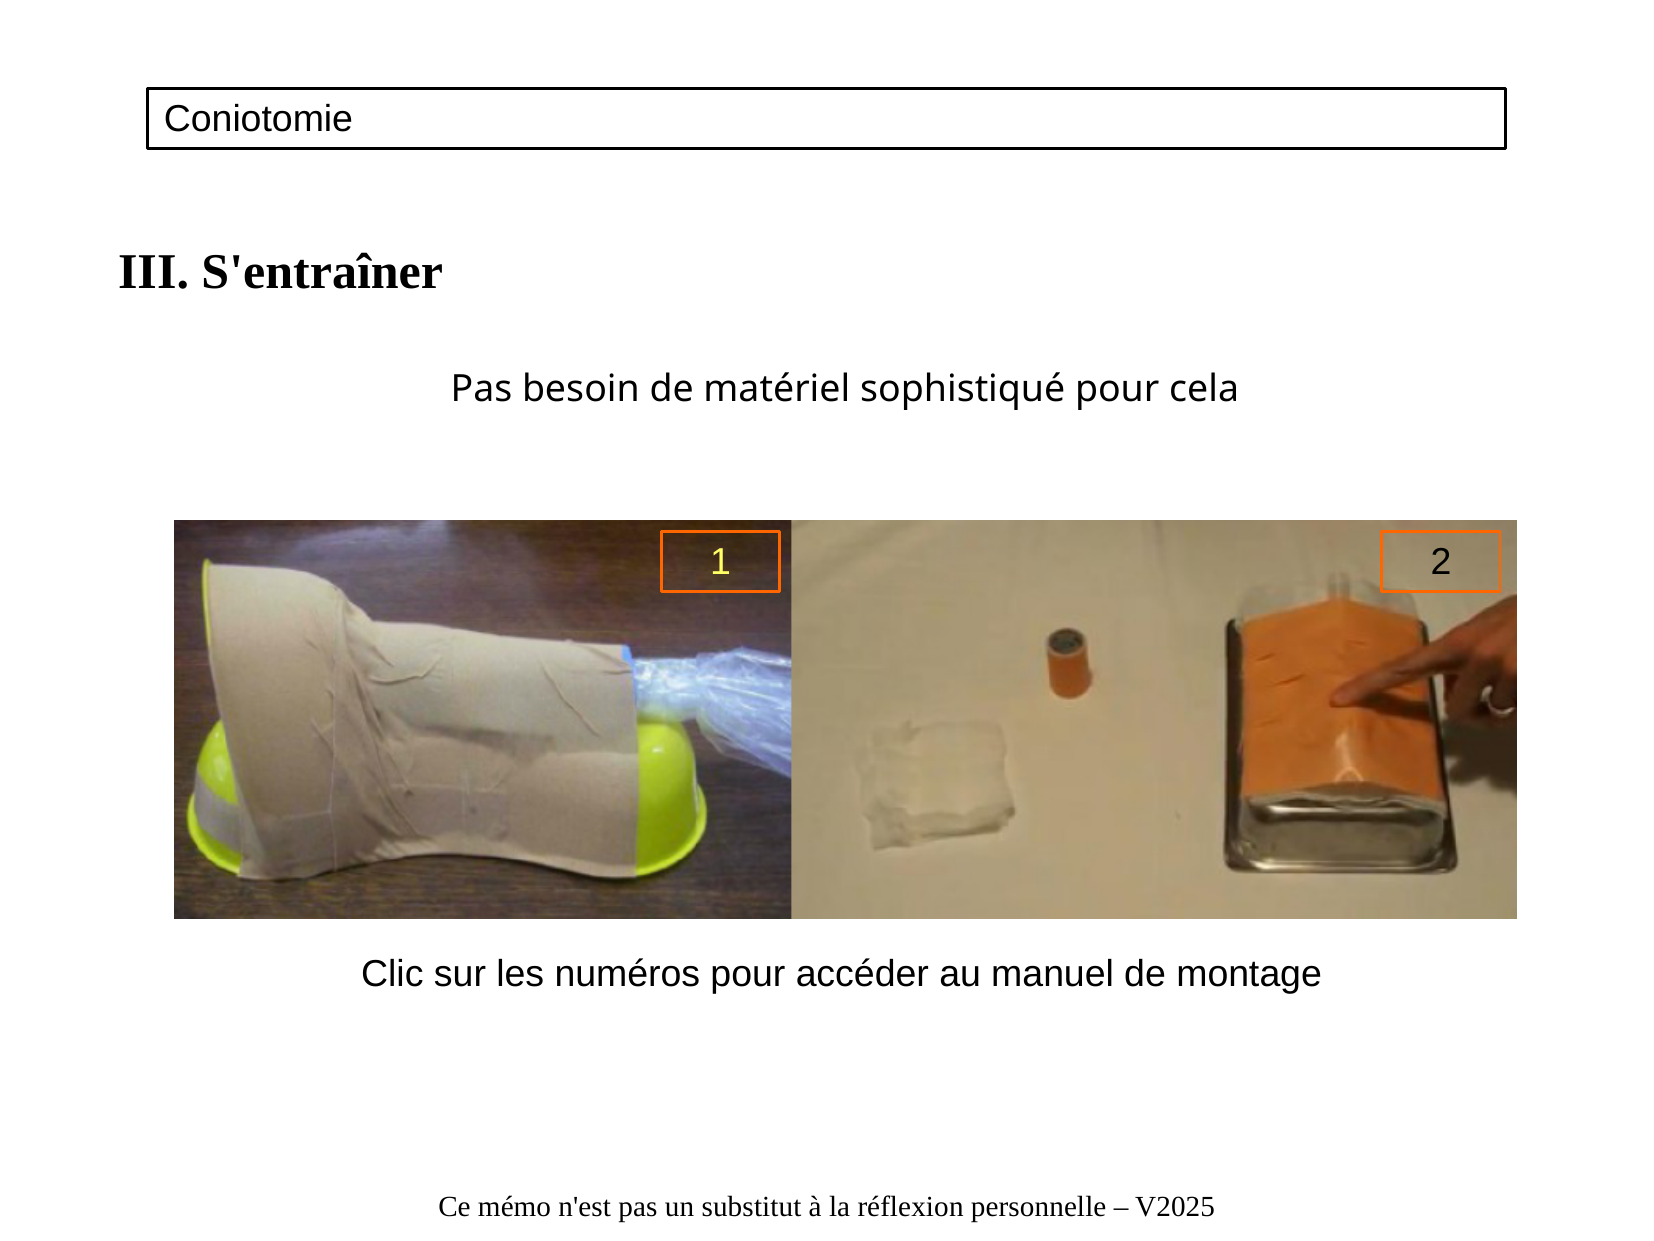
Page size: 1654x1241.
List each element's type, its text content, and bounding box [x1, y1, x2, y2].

text_box Ce mémo n'est pas un substitut à la réflexion personnelle – V2025 [358, 1183, 1296, 1231]
text_box Clic sur les numéros pour accéder au manuel de montage [177, 944, 1506, 1002]
picture [174, 520, 1517, 920]
text_box III. S'entraîner [103, 236, 1518, 308]
text_box Coniotomie [147, 88, 1506, 149]
text_box 1 [661, 531, 780, 592]
text_box Pas besoin de matériel sophistiqué pour cela [61, 353, 1630, 413]
text_box 2 [1381, 531, 1501, 592]
